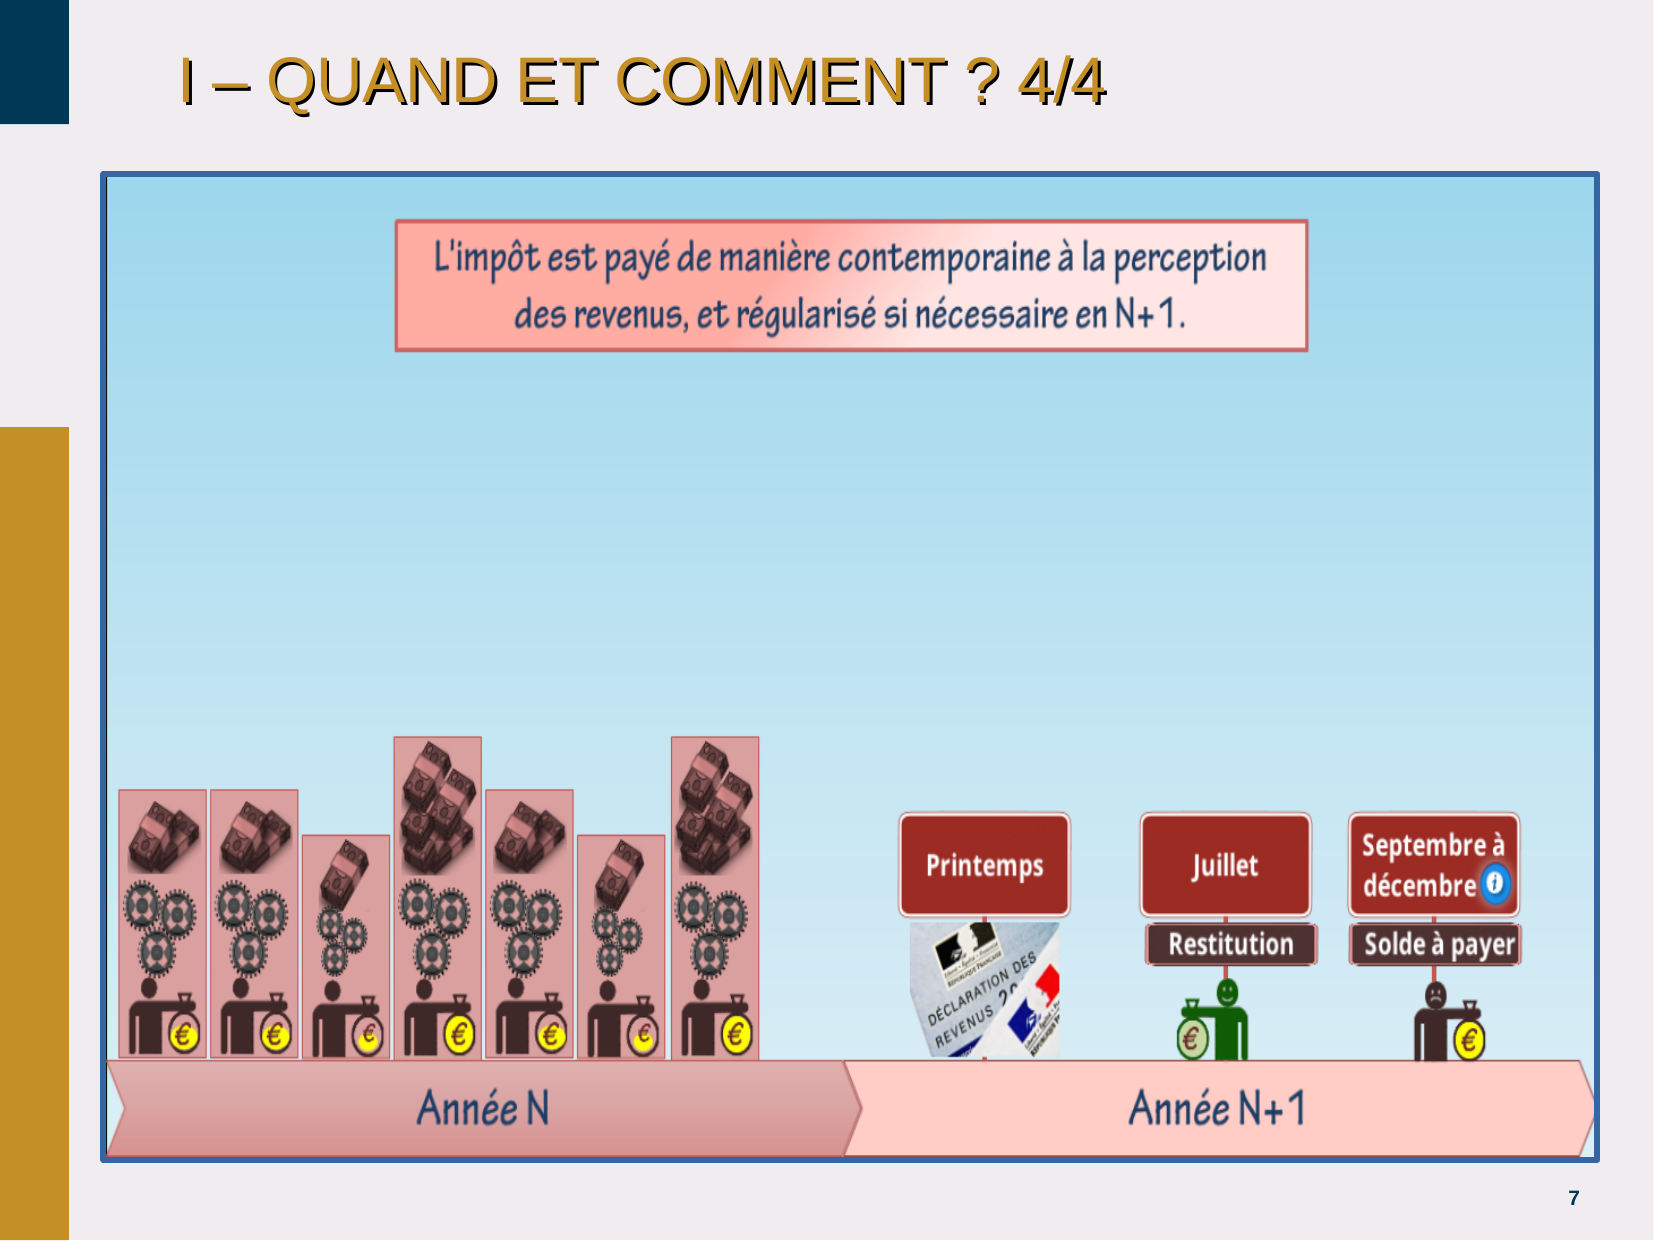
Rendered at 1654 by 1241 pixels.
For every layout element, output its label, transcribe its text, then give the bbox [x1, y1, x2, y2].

text_box <numéro> [1429, 1181, 1595, 1220]
picture [106, 177, 1595, 1157]
text_box I – QUAND ET COMMENT ? 4/4 [177, 46, 1270, 119]
